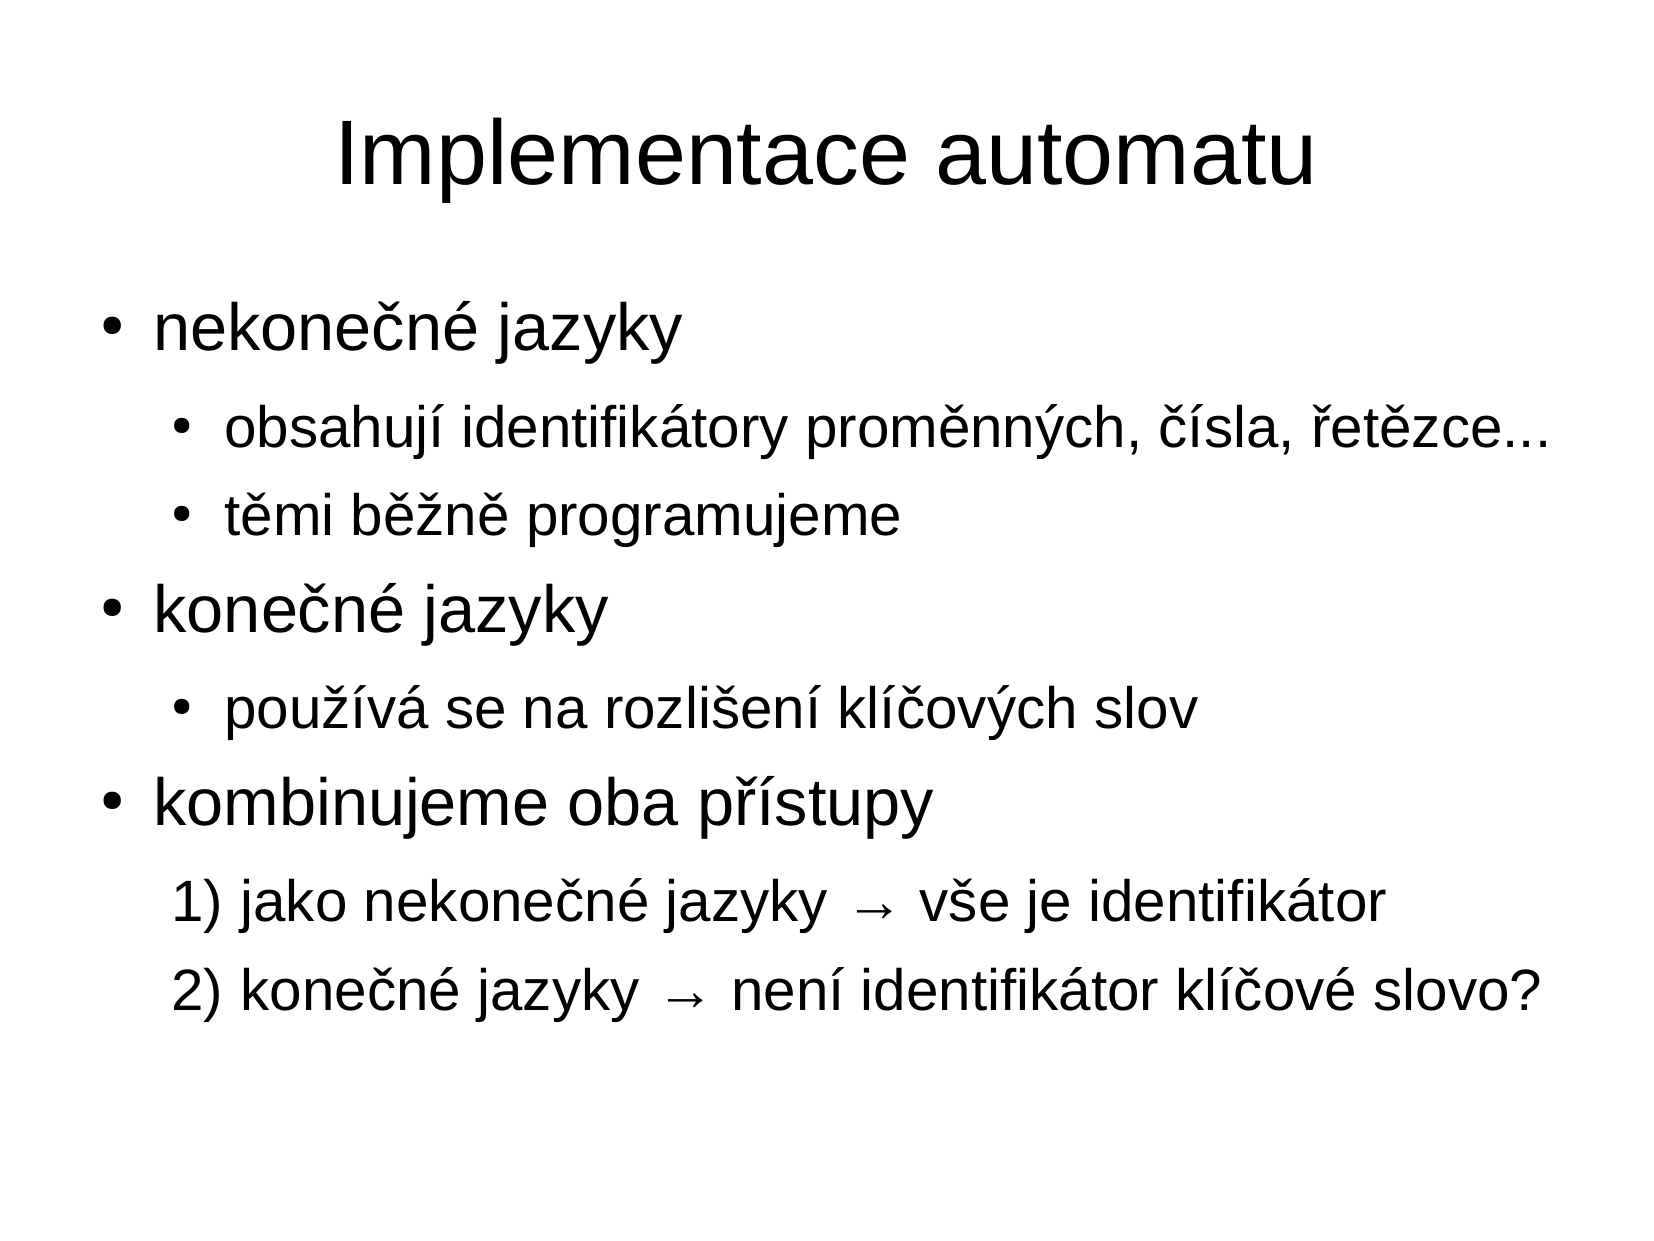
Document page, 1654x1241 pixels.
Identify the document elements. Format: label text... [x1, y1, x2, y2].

list nekonečné jazyky obsahují identifikátory proměnných, čísla, řetězce... těmi běžně programujeme konečné jazyky používá se na rozlišení klíčových slov kombinujeme oba přístupy jako nekonečné jazyky → vše je identifikátor konečné jazyky → není identifikátor klíčové slovo? [82, 290, 1571, 1094]
title Implementace automatu [82, 56, 1571, 250]
